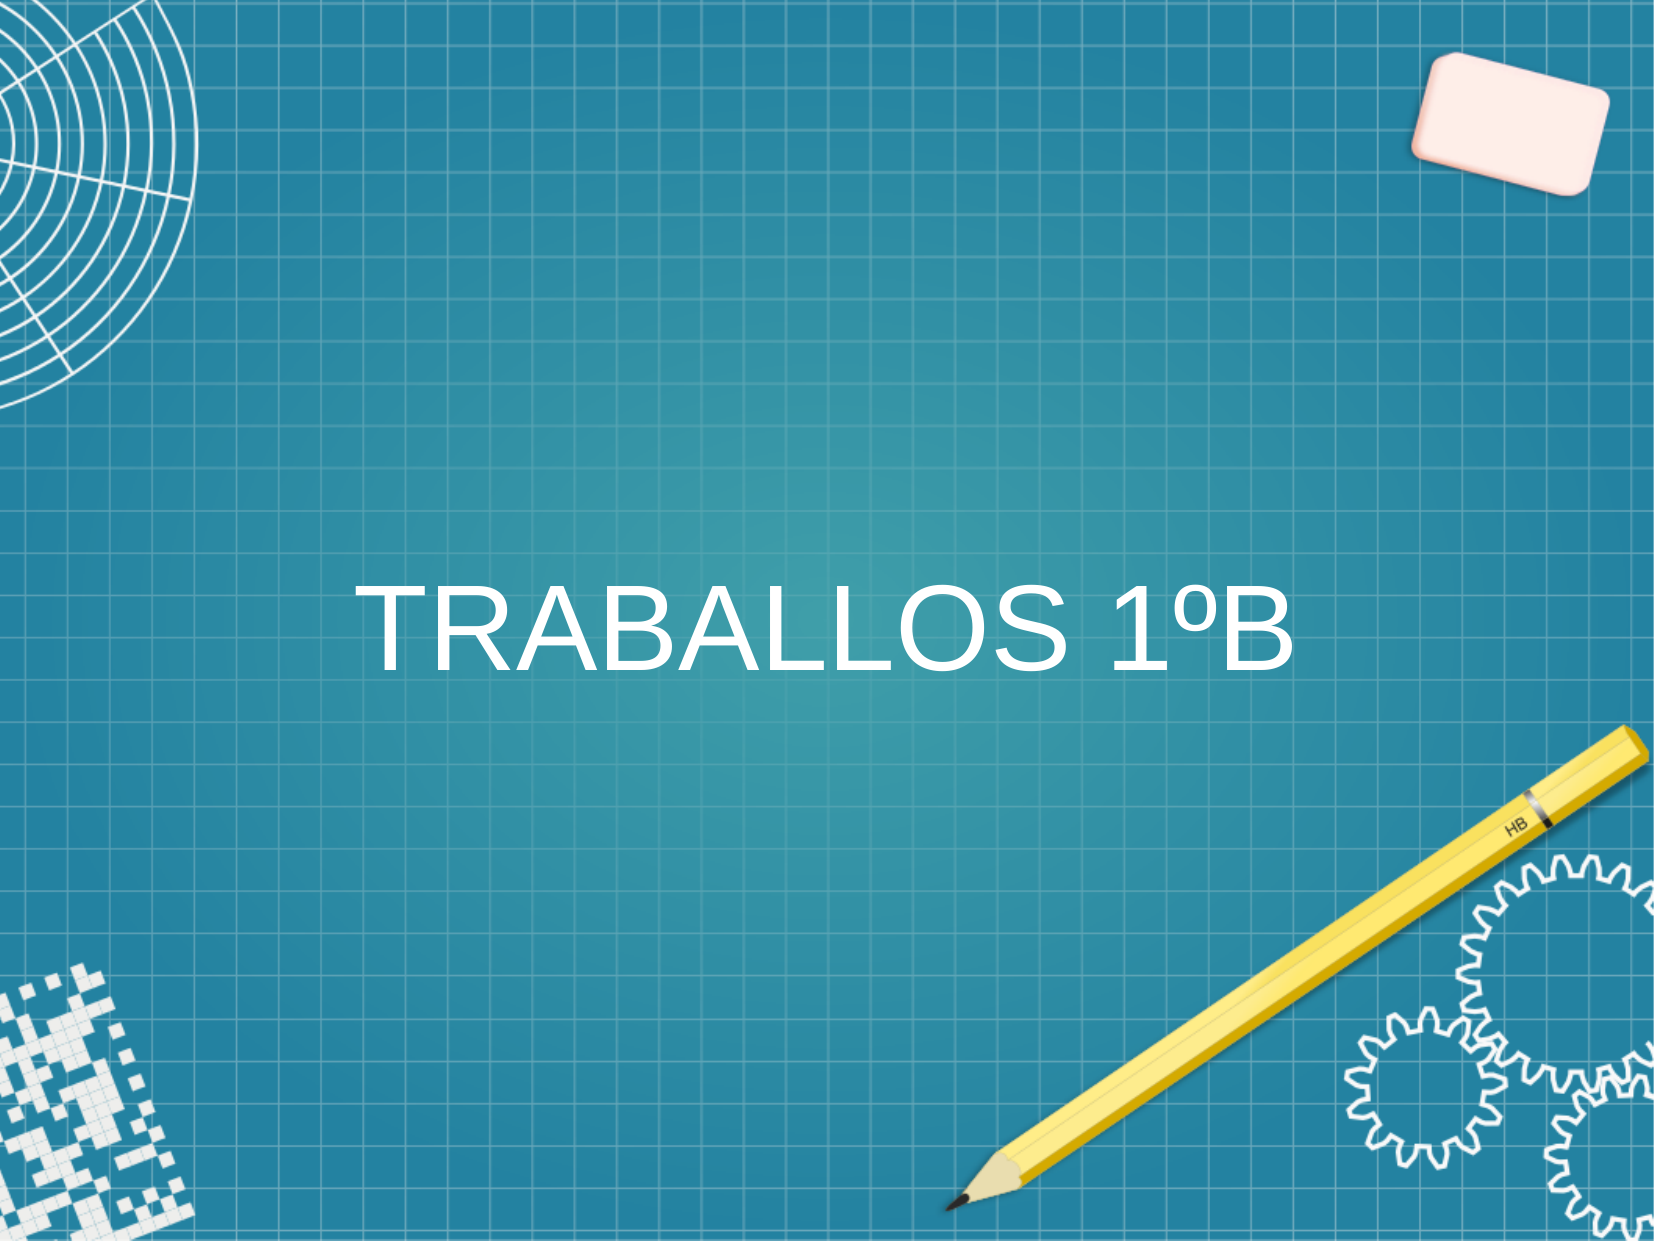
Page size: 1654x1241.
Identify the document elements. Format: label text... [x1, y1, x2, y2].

title TRABALLOS 1ºB [82, 363, 1571, 519]
subtitle [82, 519, 1571, 1123]
